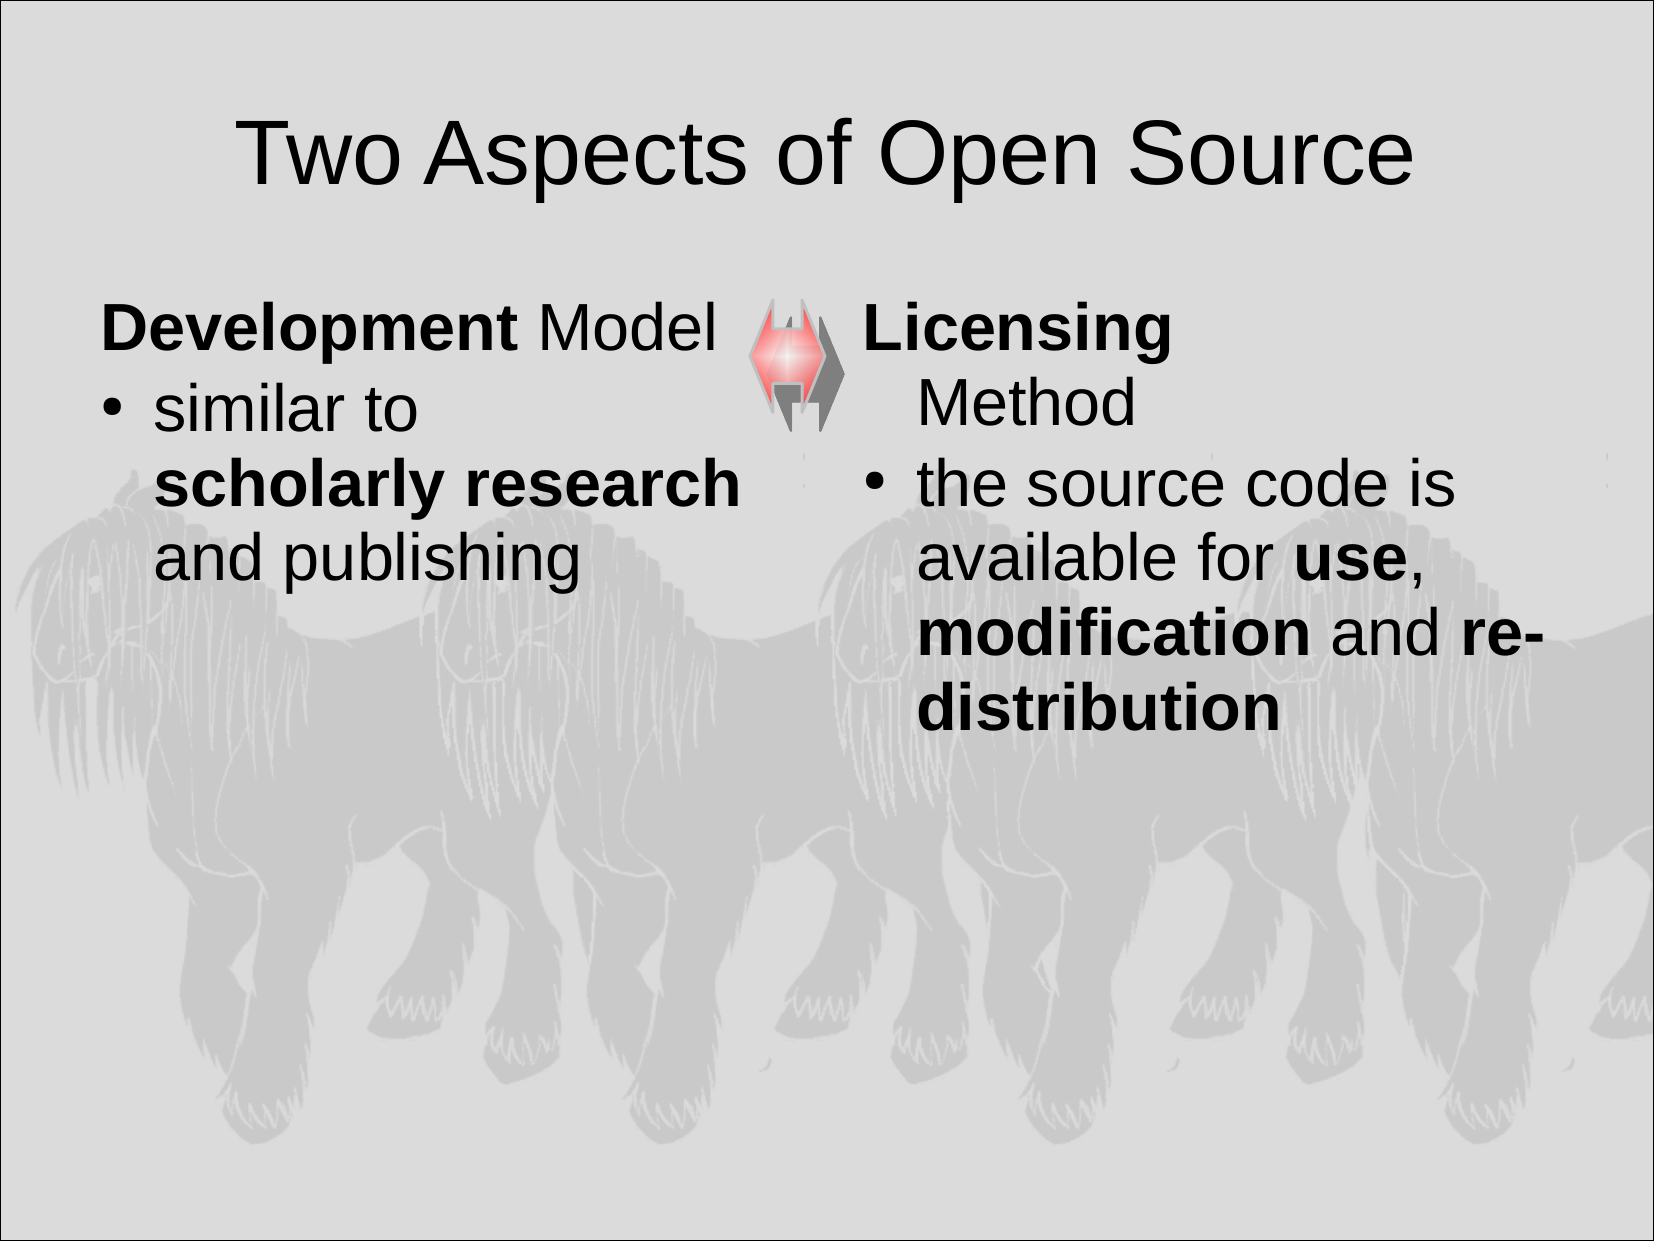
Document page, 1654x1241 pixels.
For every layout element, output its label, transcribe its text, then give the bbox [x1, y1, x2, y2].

text_box [750, 299, 826, 413]
title Two Aspects of Open Source [82, 49, 1571, 257]
list Development Model similar to scholarly research and publishing [82, 290, 809, 1109]
list Licensing Method the source code is available for use, modification and re-distribution [845, 290, 1572, 1109]
